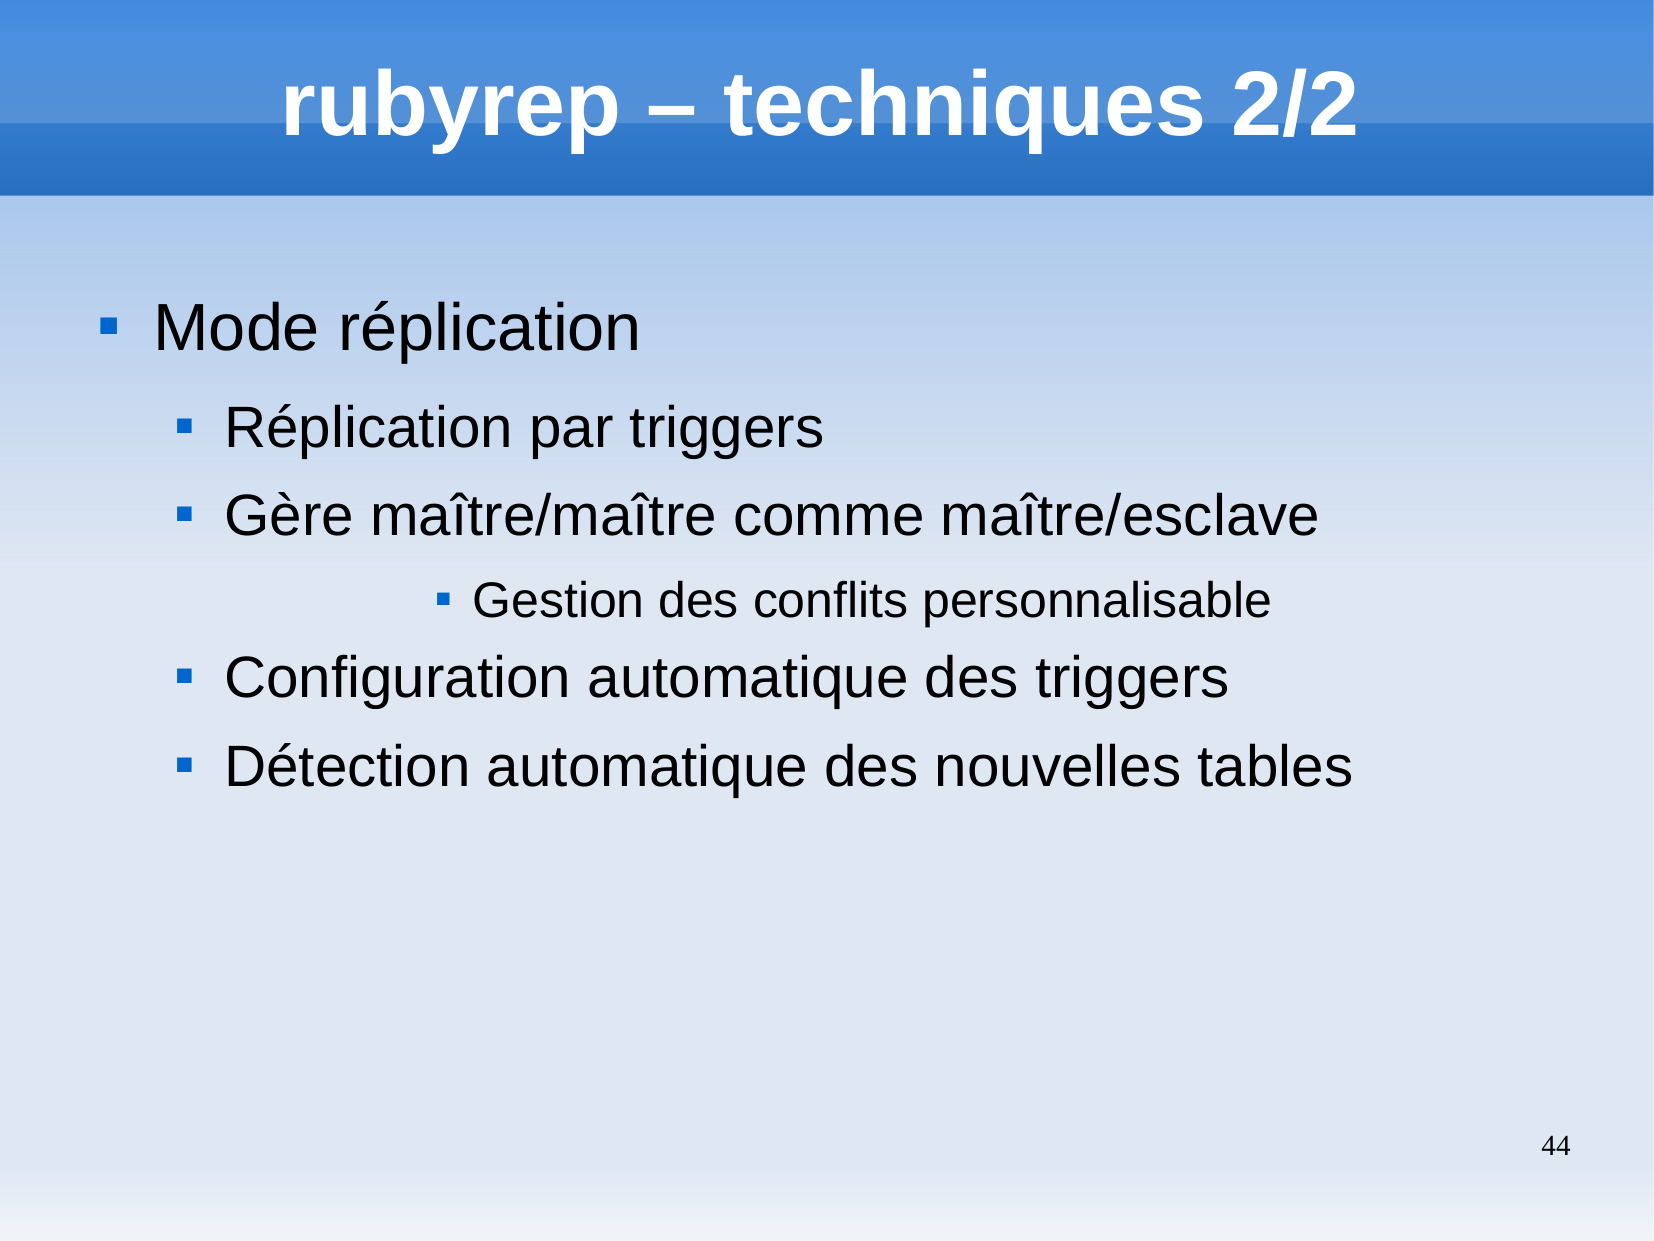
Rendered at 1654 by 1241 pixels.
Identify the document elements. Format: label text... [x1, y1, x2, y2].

picture [0, 0, 1654, 1241]
title rubyrep – techniques 2/2 [76, 7, 1565, 200]
list Mode réplication Réplication par triggers Gère maître/maître comme maître/esclave Gestion des conflits personnalisable Configuration automatique des triggers Détection automatique des nouvelles tables [82, 290, 1571, 1094]
